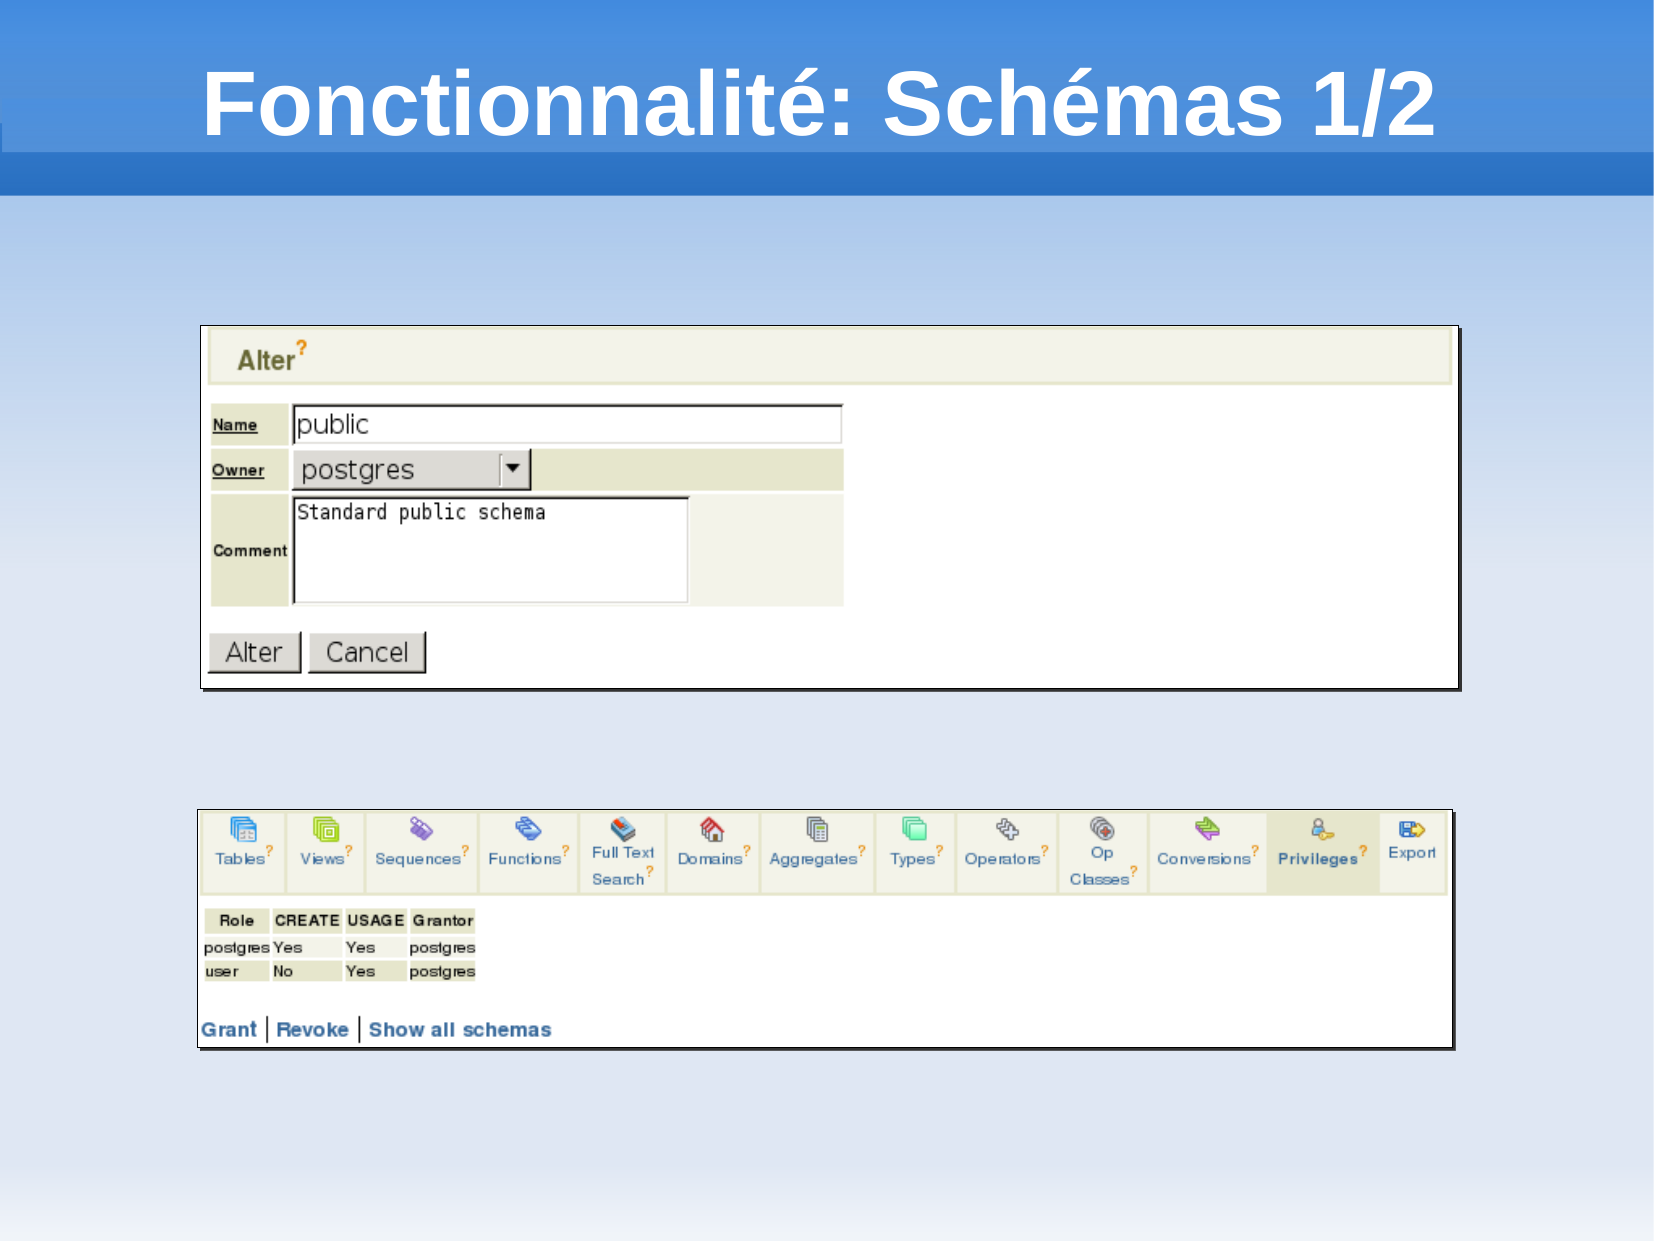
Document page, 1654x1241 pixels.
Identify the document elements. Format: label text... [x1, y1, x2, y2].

picture [0, 0, 1654, 1241]
title Fonctionnalité: Schémas 1/2 [76, 7, 1565, 200]
